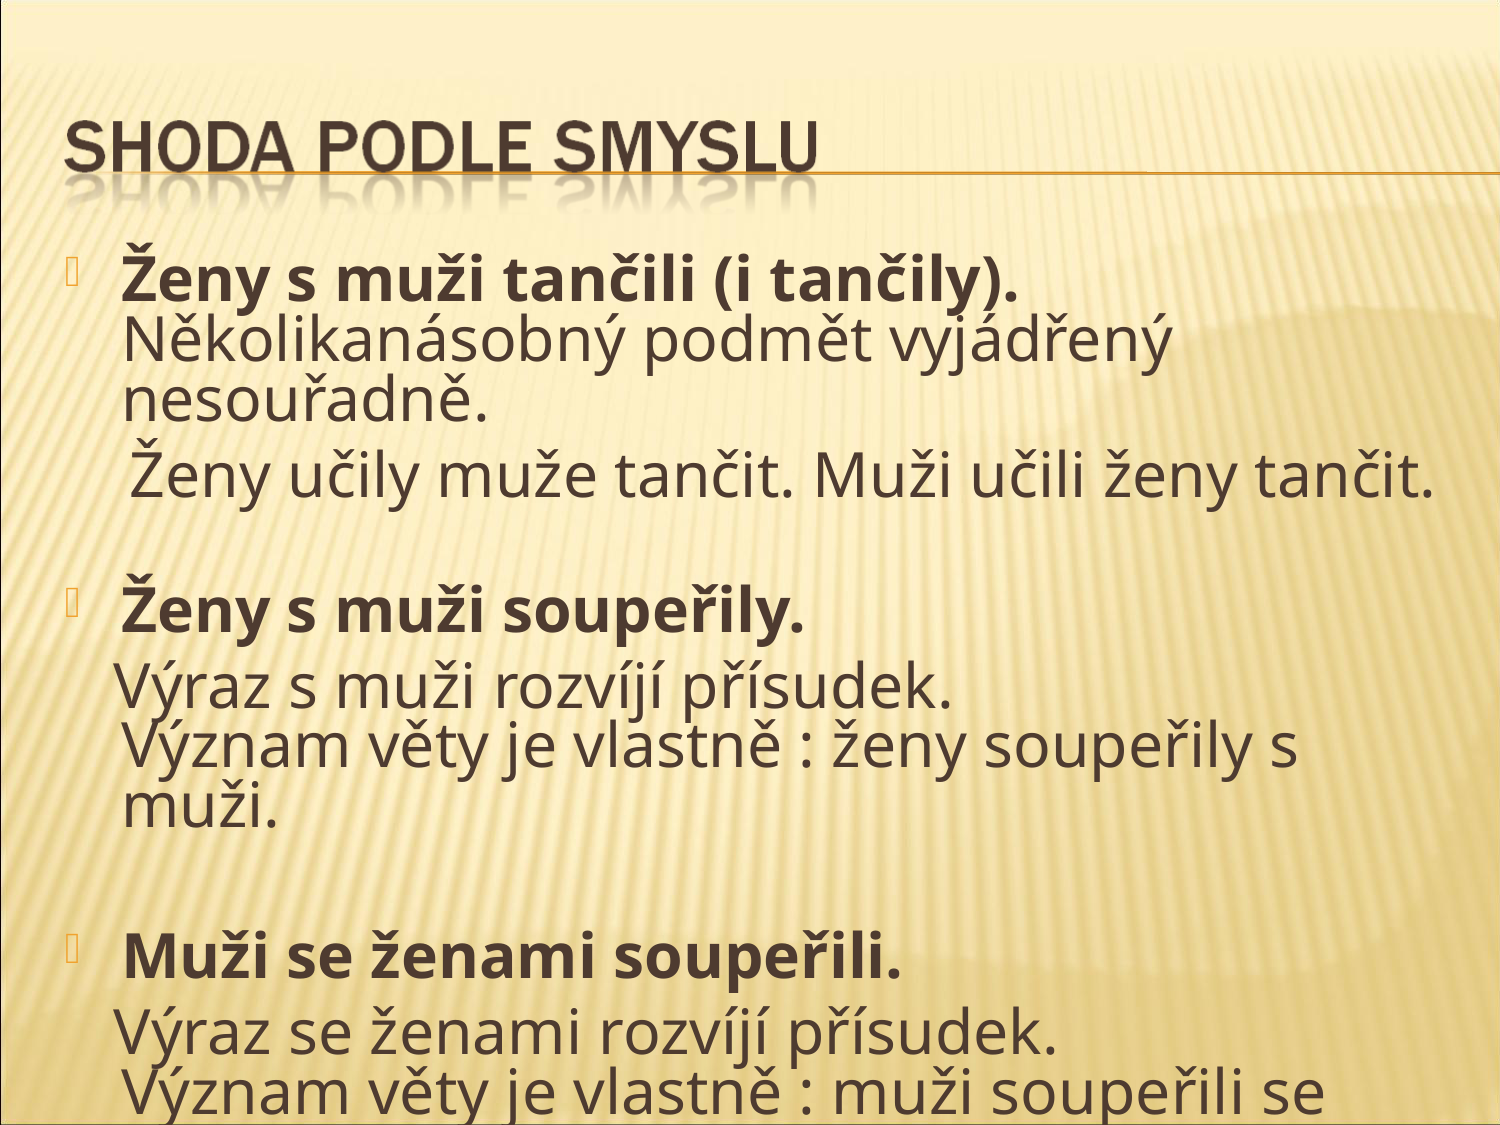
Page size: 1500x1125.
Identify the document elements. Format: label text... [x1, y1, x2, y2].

list Ženy s muži tančili (i tančily). Několikanásobný podmět vyjádřený nesouřadně. Ženy učily muže tančit. Muži učili ženy tančit. Ženy s muži soupeřily. Výraz s muži rozvíjí přísudek. Význam věty je vlastně : ženy soupeřily s muži. Muži se ženami soupeřili. Výraz se ženami rozvíjí přísudek. Význam věty je vlastně : muži soupeřili se ženami. [50, 246, 1476, 1125]
text_box [16, 73, 1477, 264]
picture [0, 0, 1500, 1125]
